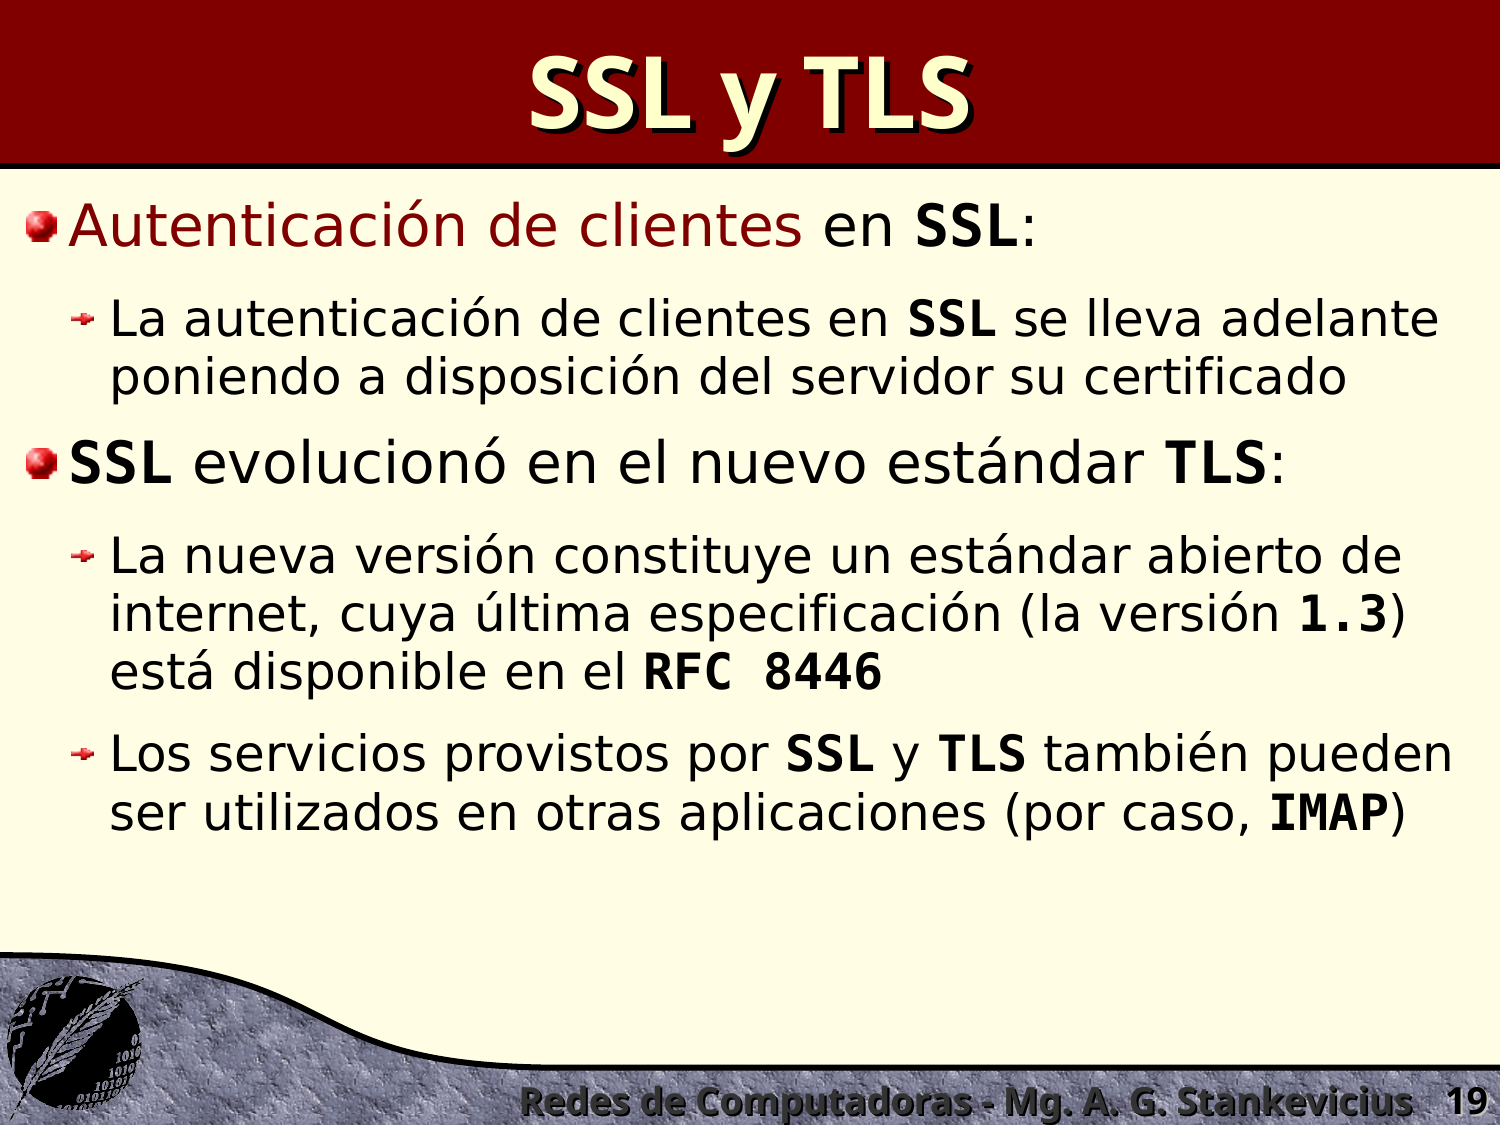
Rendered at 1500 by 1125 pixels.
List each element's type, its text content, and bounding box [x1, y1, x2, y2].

picture [0, 959, 1500, 1125]
picture [1047, 1100, 1054, 1110]
list Autenticación de clientes en SSL: La autenticación de clientes en SSL se lleva adelante poniendo a disposición del servidor su certificado SSL evolucionó en el nuevo estándar TLS: La nueva versión constituye un estándar abierto de internet, cuya última especificación (la versión 1.3) está disponible en el RFC 8446 Los servicios provistos por SSL y TLS también pueden ser utilizados en otras aplicaciones (por caso, IMAP) [11, 192, 1486, 921]
title SSL y TLS [15, 5, 1485, 160]
picture [790, 1100, 795, 1110]
